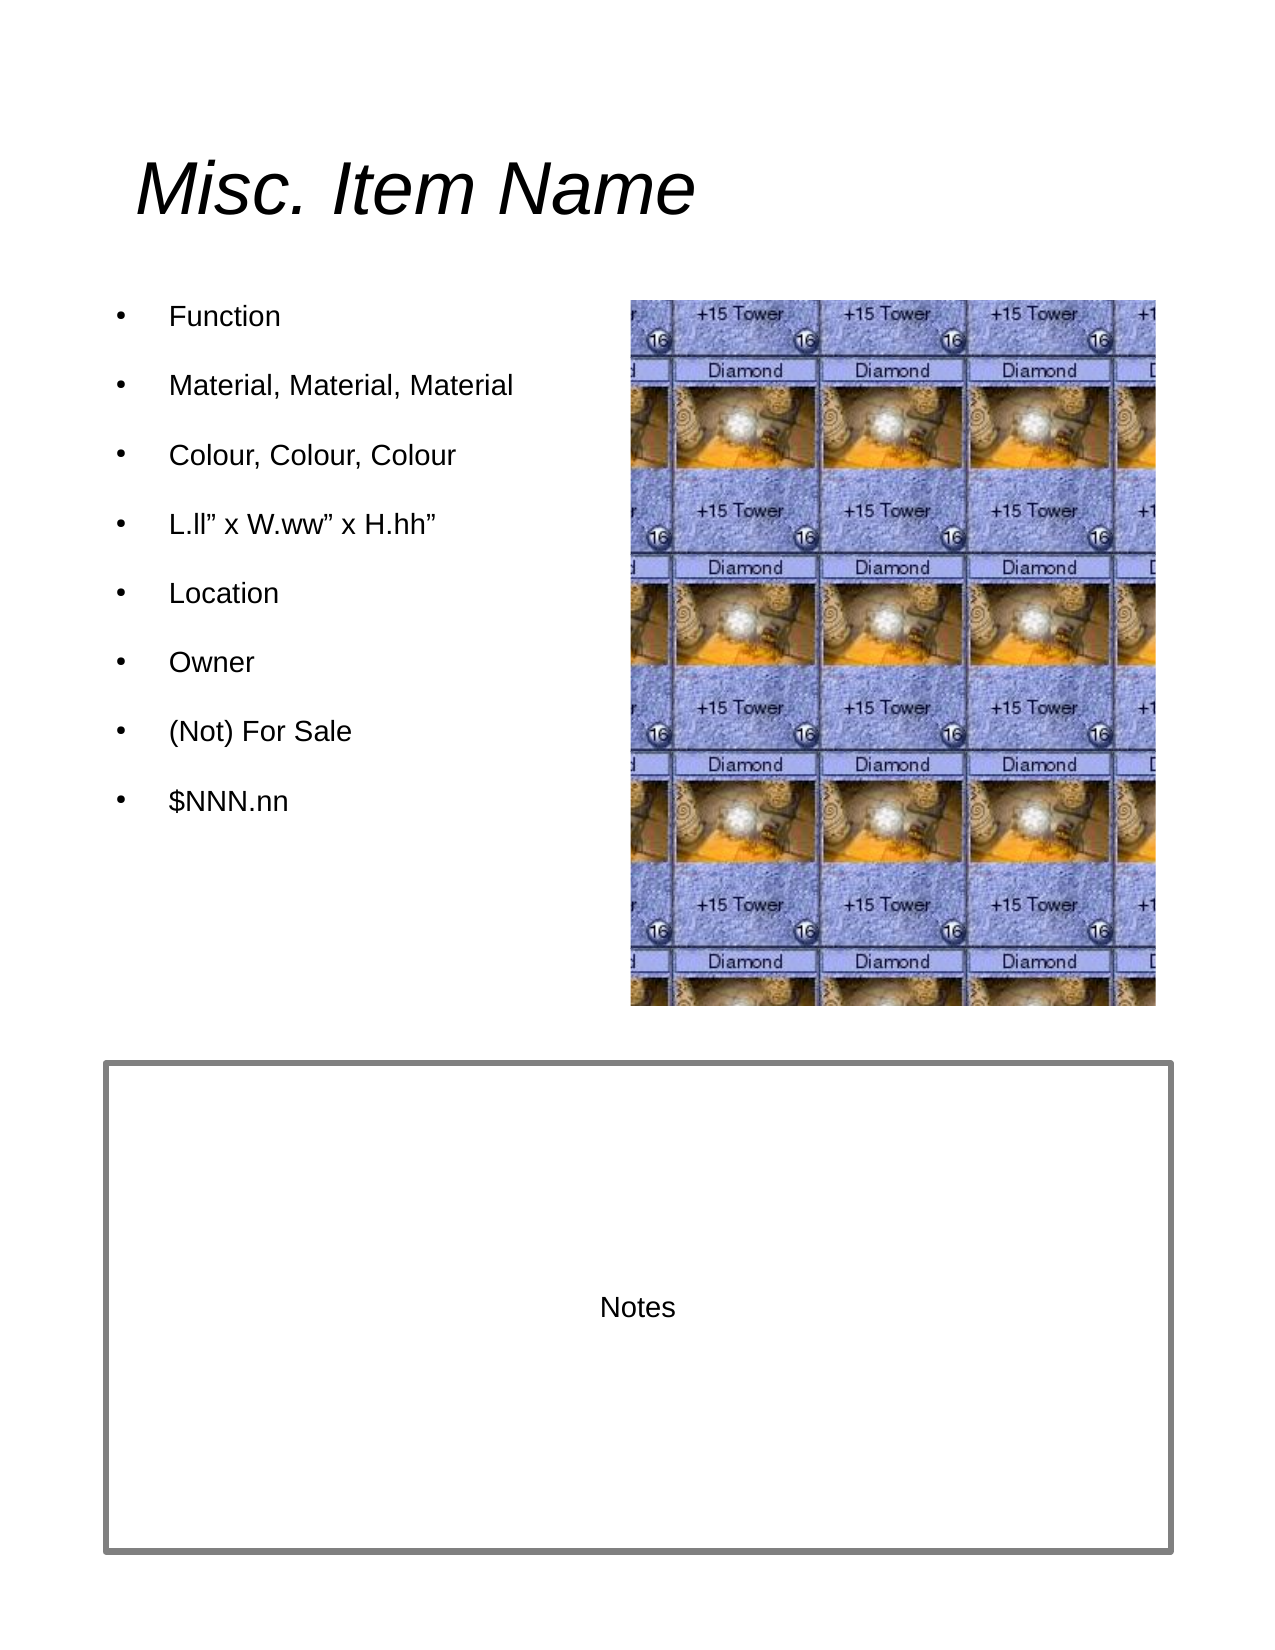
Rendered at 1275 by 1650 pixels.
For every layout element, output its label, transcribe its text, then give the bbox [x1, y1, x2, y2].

list Function Material, Material, Material Colour, Colour, Colour L.ll” x W.ww” x H.hh” Location Owner (Not) For Sale $NNN.nn [60, 300, 601, 1064]
list [630, 300, 1156, 1006]
title Misc. Item Name [60, 60, 1102, 317]
list Notes [105, 1063, 1171, 1552]
